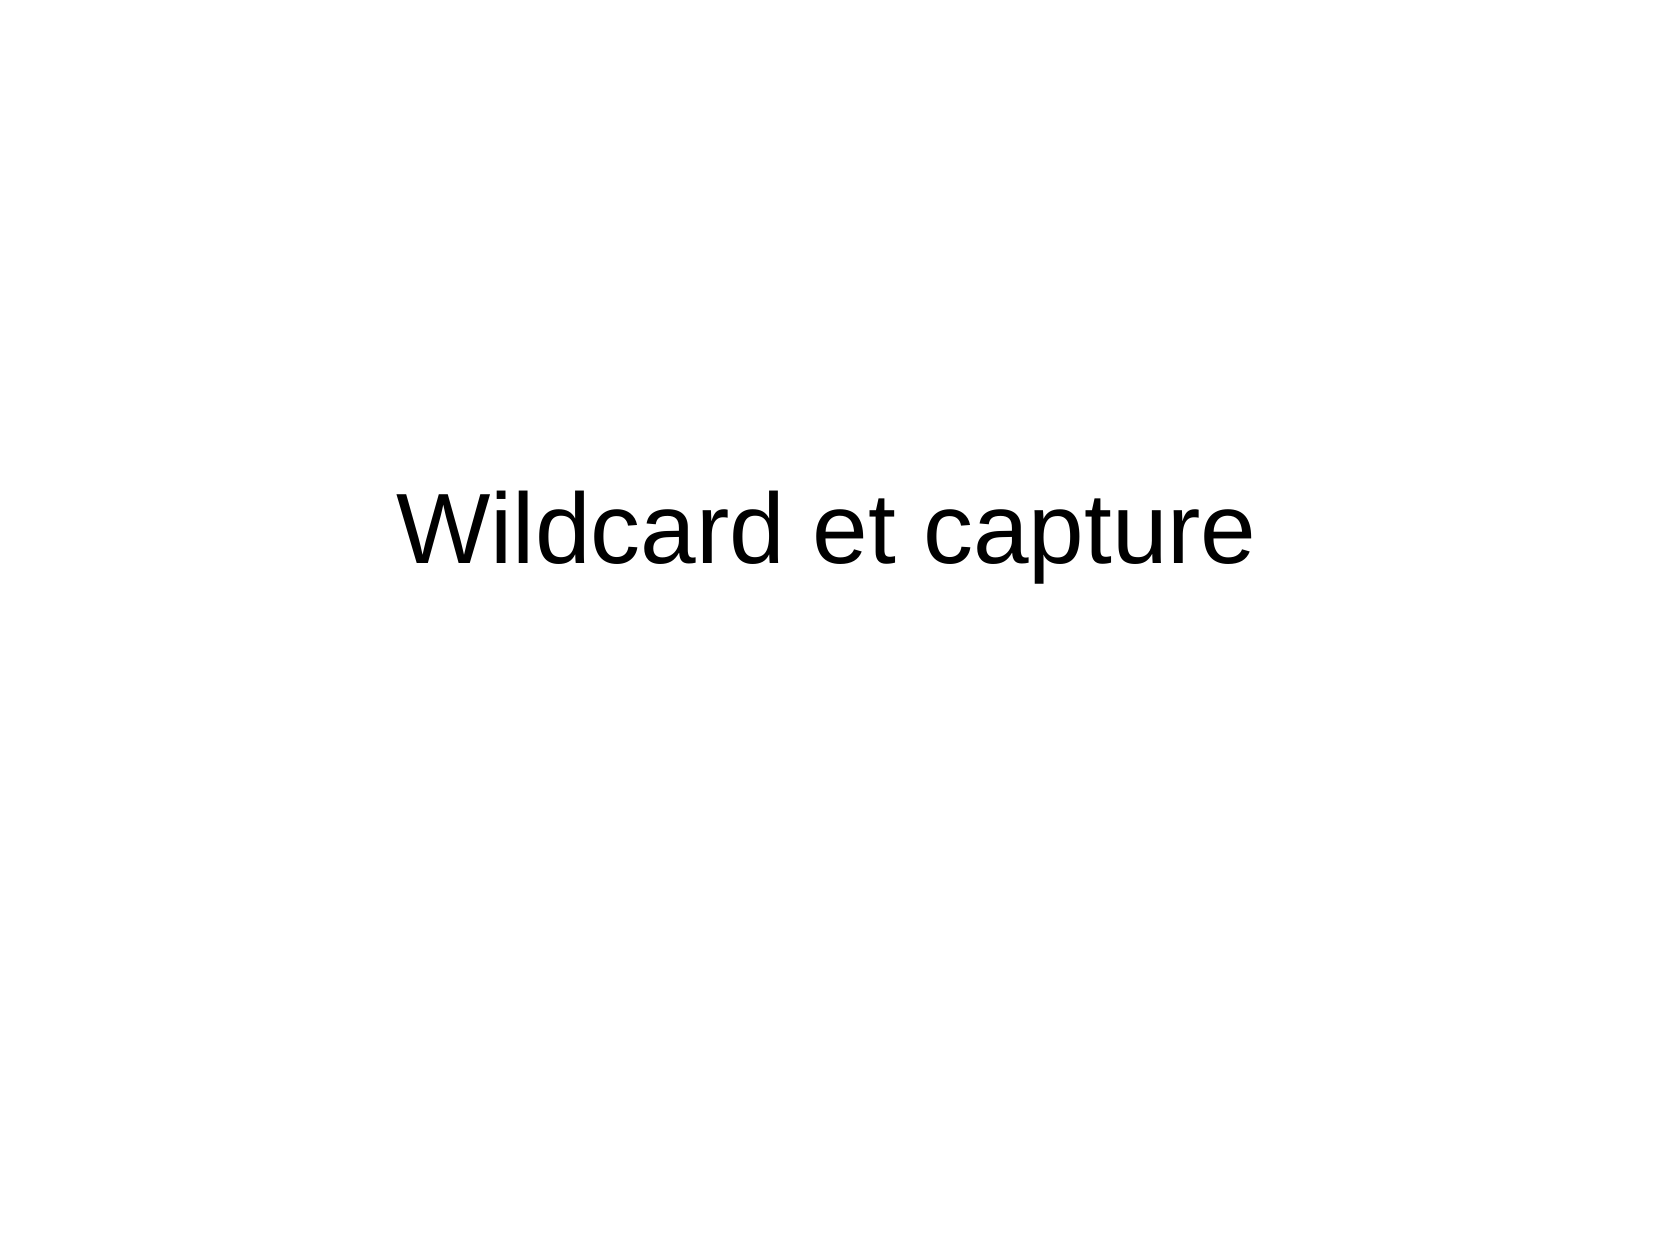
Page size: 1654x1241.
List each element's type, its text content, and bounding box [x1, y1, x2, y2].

subtitle Wildcard et capture [82, 49, 1571, 1010]
